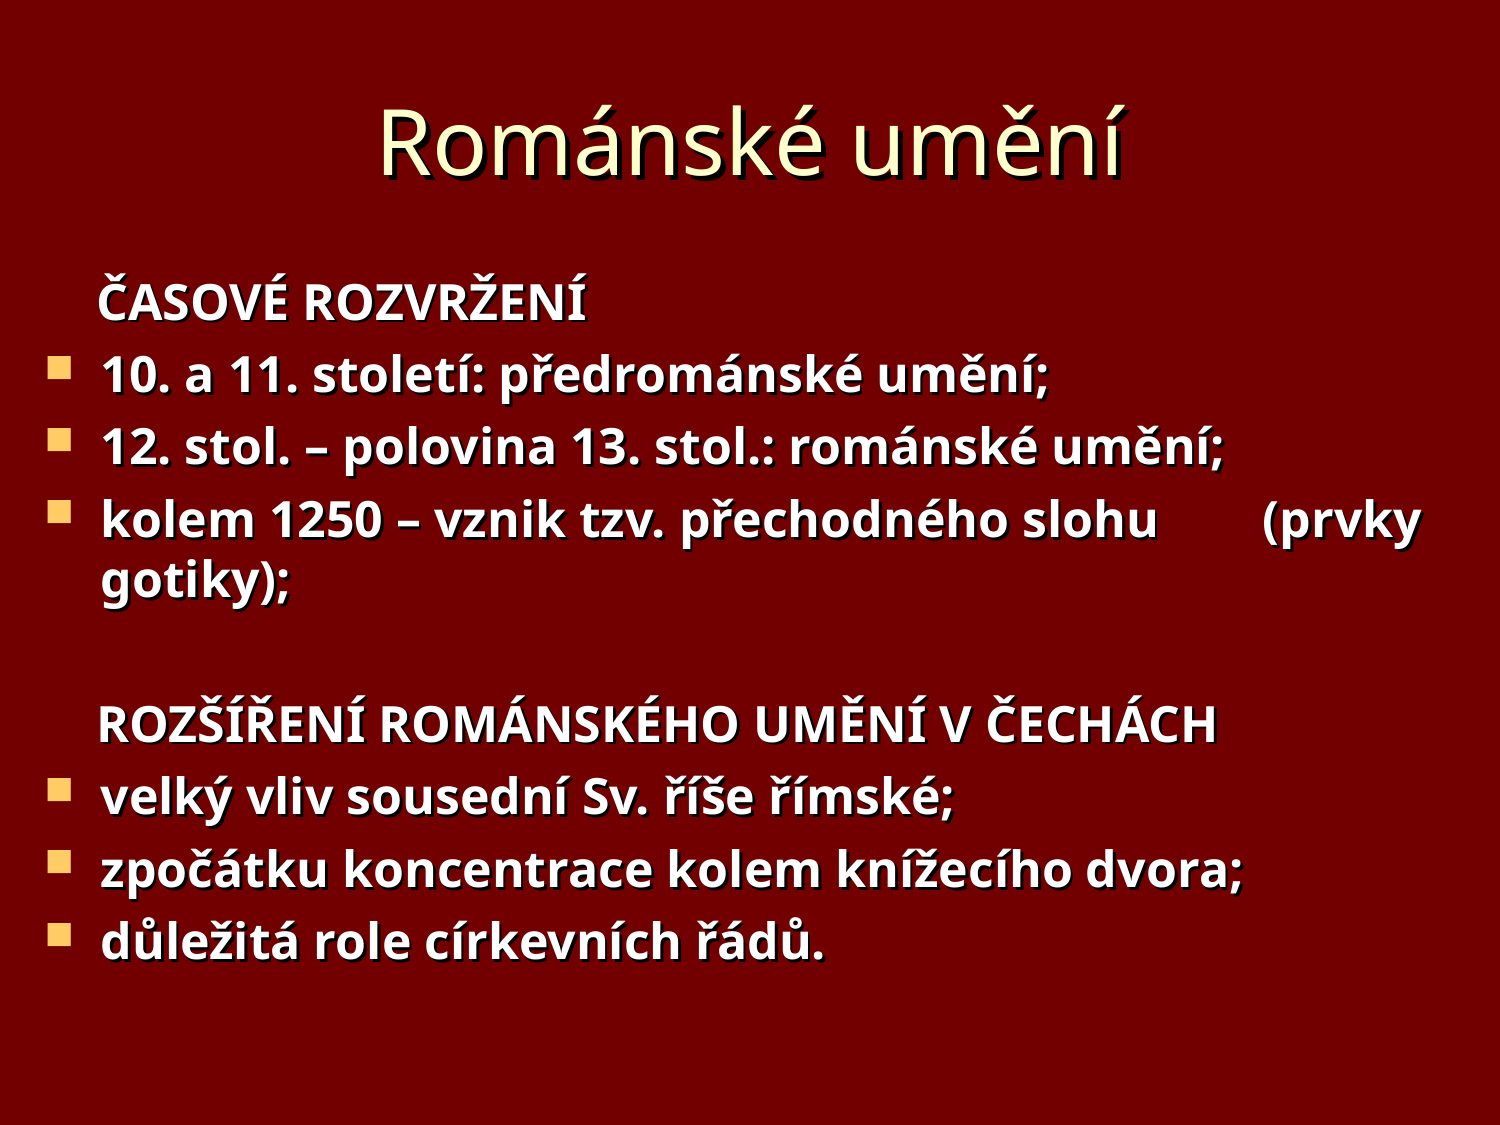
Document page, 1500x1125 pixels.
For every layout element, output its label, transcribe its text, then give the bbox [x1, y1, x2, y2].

title Románské umění [75, 45, 1426, 233]
list ČASOVÉ ROZVRŽENÍ 10. a 11. století: předrománské umění; 12. stol. – polovina 13. stol.: románské umění; kolem 1250 – vznik tzv. přechodného slohu (prvky gotiky); ROZŠÍŘENÍ ROMÁNSKÉHO UMĚNÍ V ČECHÁCH velký vliv sousední Sv. říše římské; zpočátku koncentrace kolem knížecího dvora; důležitá role církevních řádů. [29, 262, 1471, 1123]
